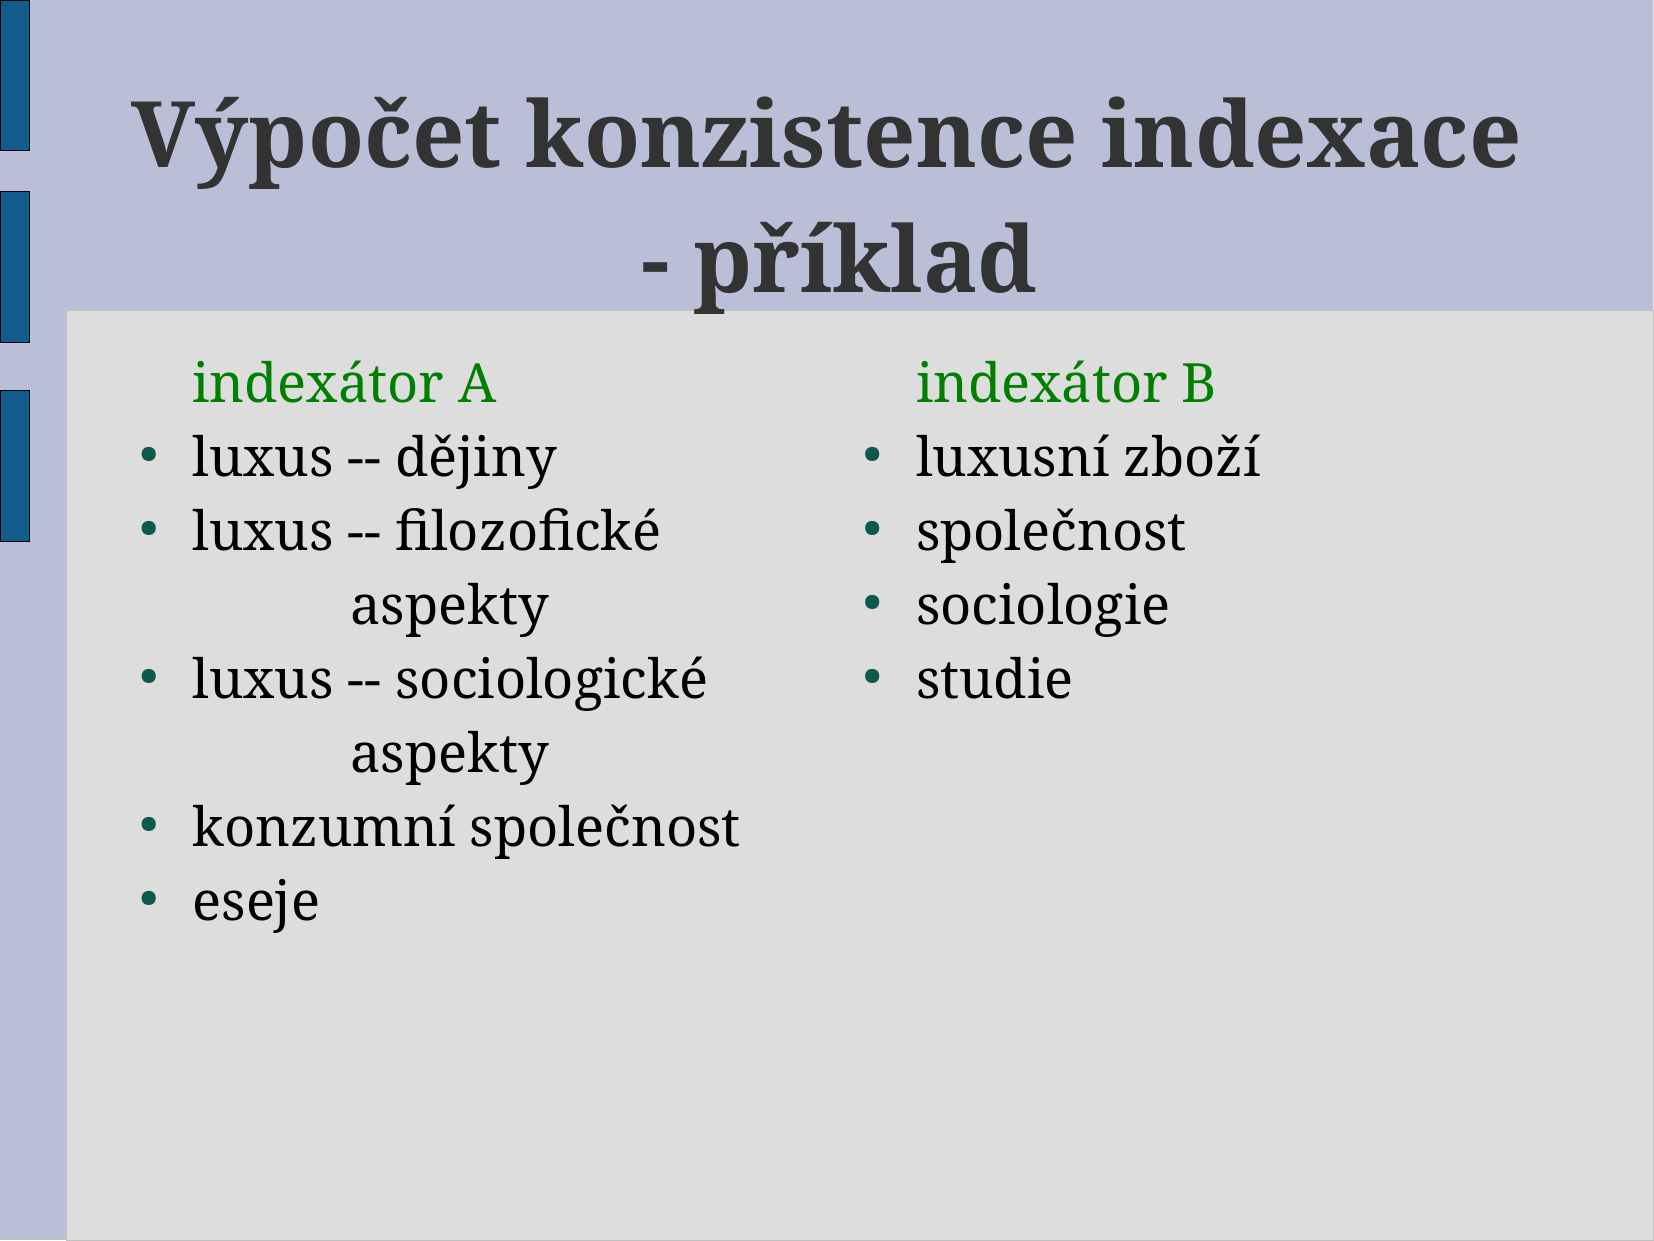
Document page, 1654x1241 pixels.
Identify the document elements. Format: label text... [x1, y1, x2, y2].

list indexátor B luxusní zboží společnost sociologie studie [845, 344, 1535, 827]
list indexátor A luxus -- dějiny luxus -- filozofické aspekty luxus -- sociologické aspekty konzumní společnost eseje [121, 344, 811, 886]
title Výpočet konzistence indexace - příklad [121, 90, 1534, 300]
